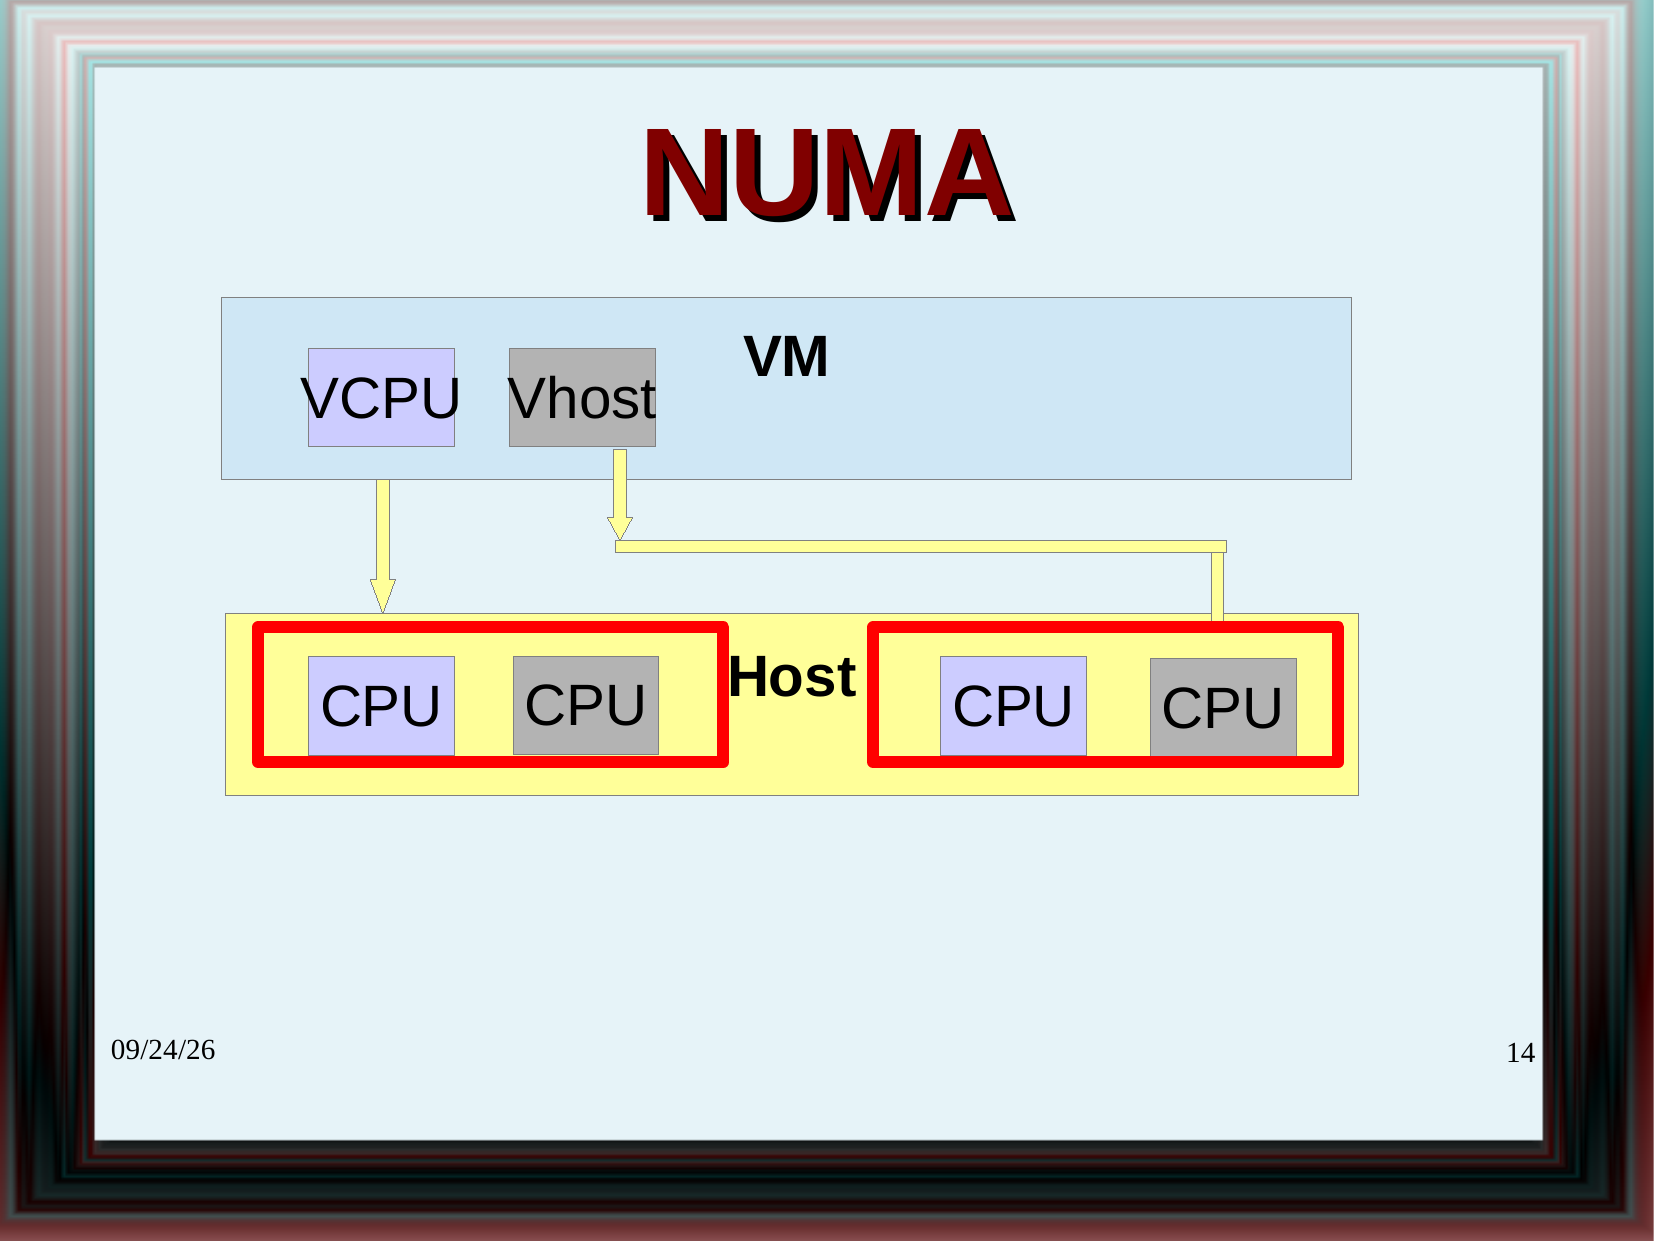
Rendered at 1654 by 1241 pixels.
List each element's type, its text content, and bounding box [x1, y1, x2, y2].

text_box Vhost [509, 348, 656, 447]
text_box VCPU [308, 348, 455, 447]
text_box VM [221, 297, 1352, 480]
picture [0, 0, 1654, 1241]
text_box [258, 627, 724, 763]
text_box Host [225, 613, 1359, 796]
text_box [607, 449, 1339, 763]
text_box [370, 479, 396, 614]
title NUMA [118, 95, 1536, 250]
